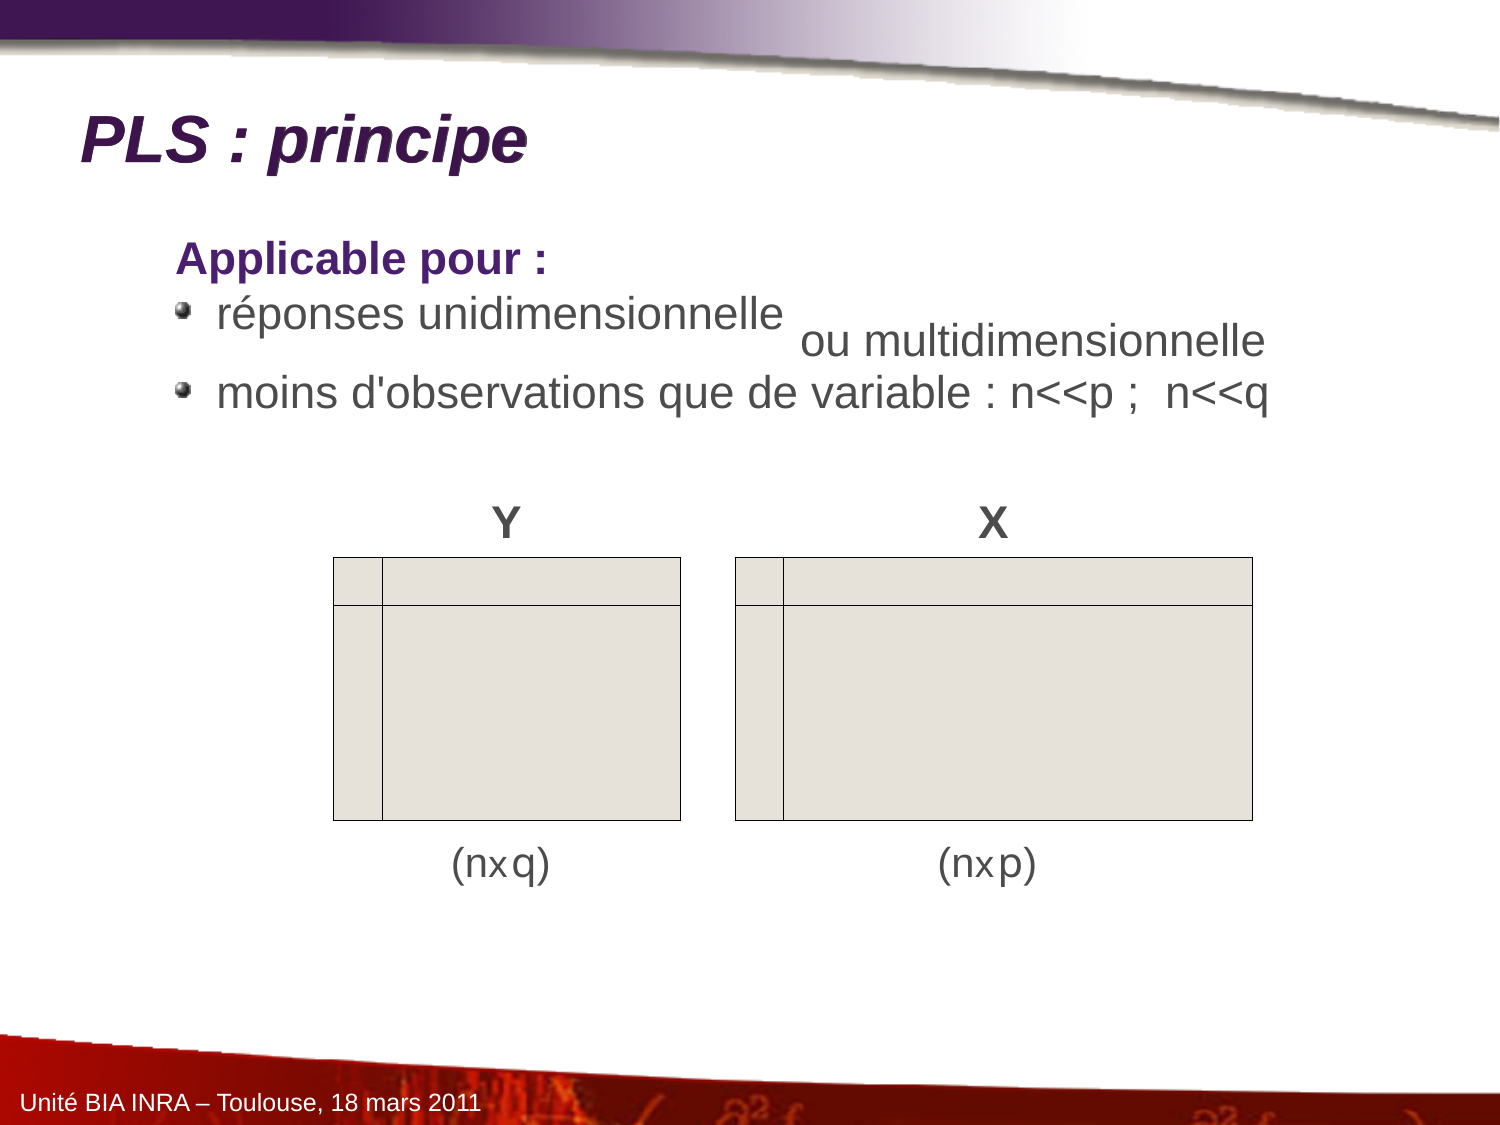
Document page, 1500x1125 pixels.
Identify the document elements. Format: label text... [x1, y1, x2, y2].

text_box (nx p) [922, 828, 1065, 899]
picture [0, 1022, 1500, 1125]
picture [0, 0, 1500, 154]
title PLS : principe [80, 102, 987, 177]
text_box moins d'observations que de variable : n<<p ; n<<q [160, 272, 1364, 453]
text_box X [963, 484, 1024, 555]
text_box réponses unidimensionnelle [160, 193, 805, 374]
text_box [312, 459, 1274, 1052]
text_box Y [476, 484, 538, 555]
text_box (nx q) [436, 828, 579, 899]
